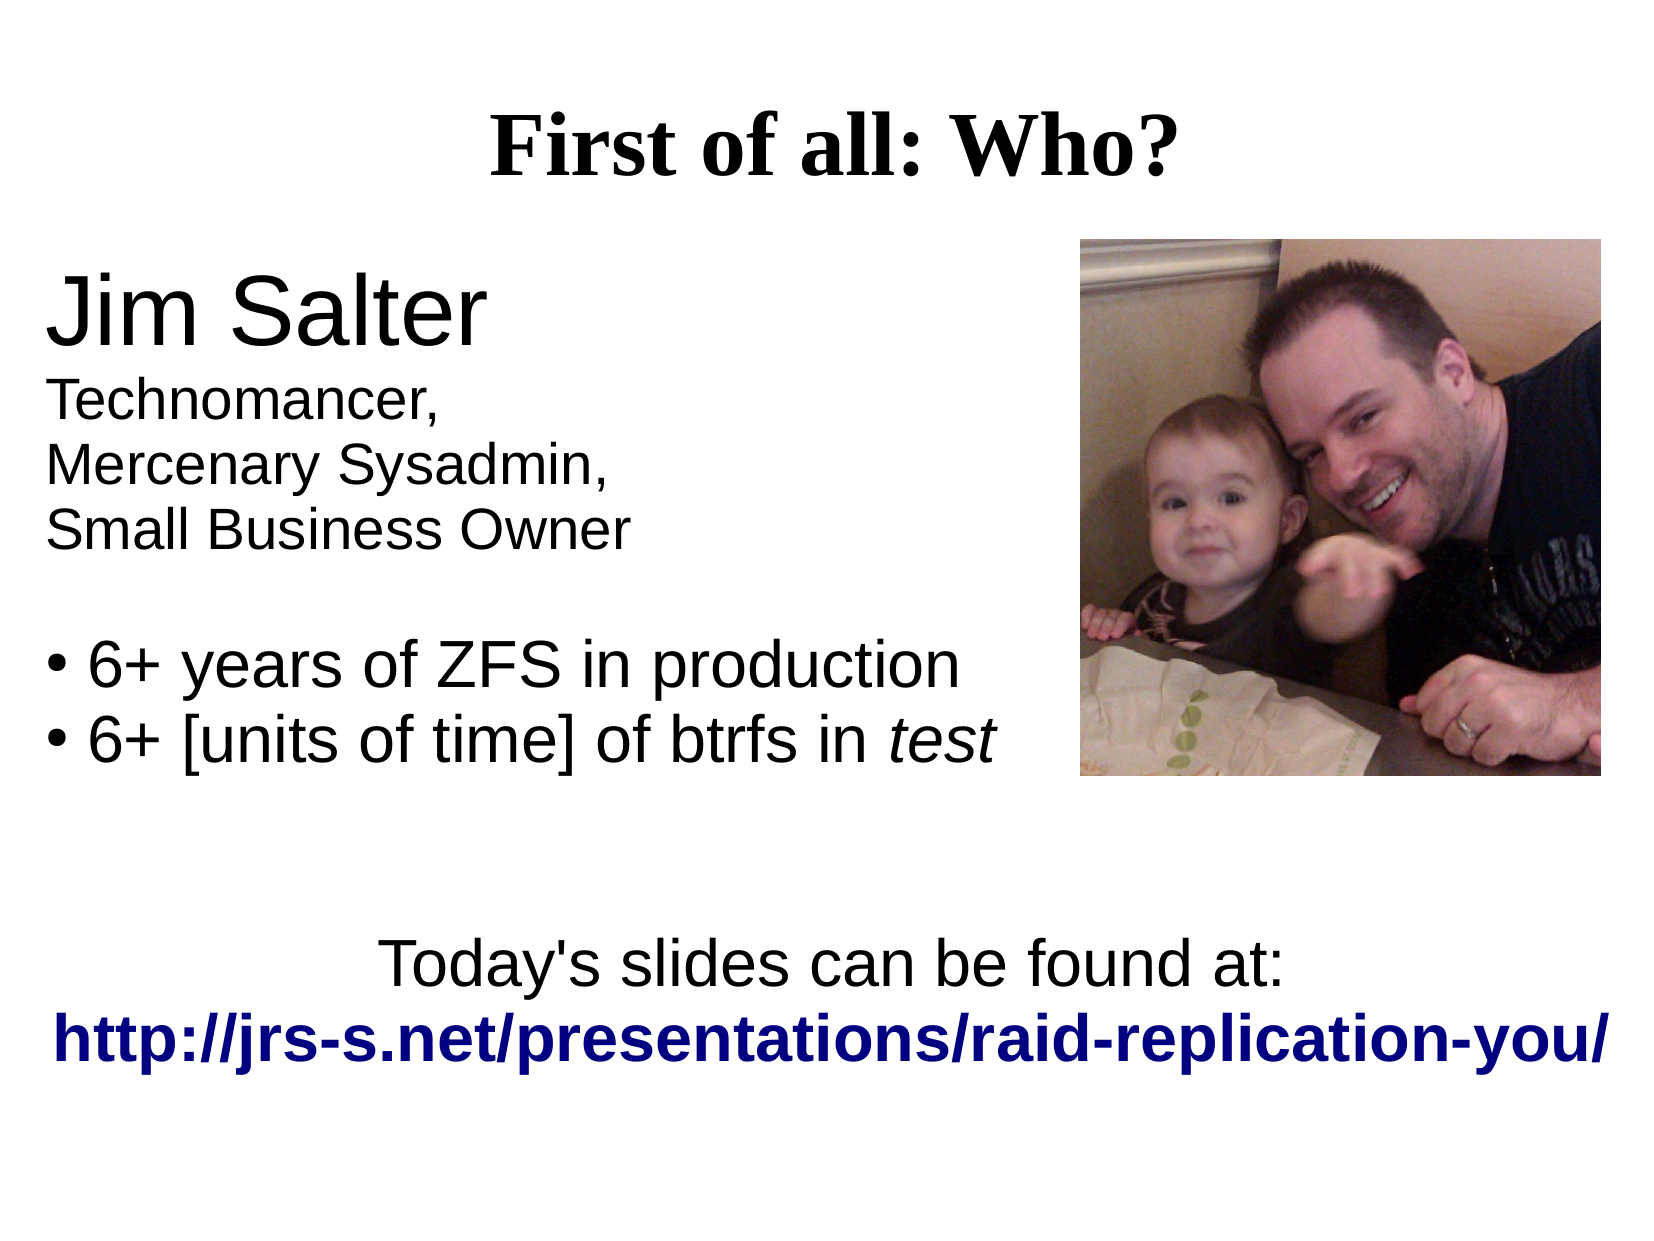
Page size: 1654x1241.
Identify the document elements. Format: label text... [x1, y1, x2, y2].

picture [1080, 239, 1601, 255]
text_box Jim Salter Technomancer, Mercenary Sysadmin, Small Business Owner 6+ years of ZFS in production 6+ [units of time] of btrfs in test Today's slides can be found at: http://jrs-s.net/presentations/raid-replication-you/ [45, 255, 1621, 1141]
title First of all: Who? [82, 49, 1591, 241]
